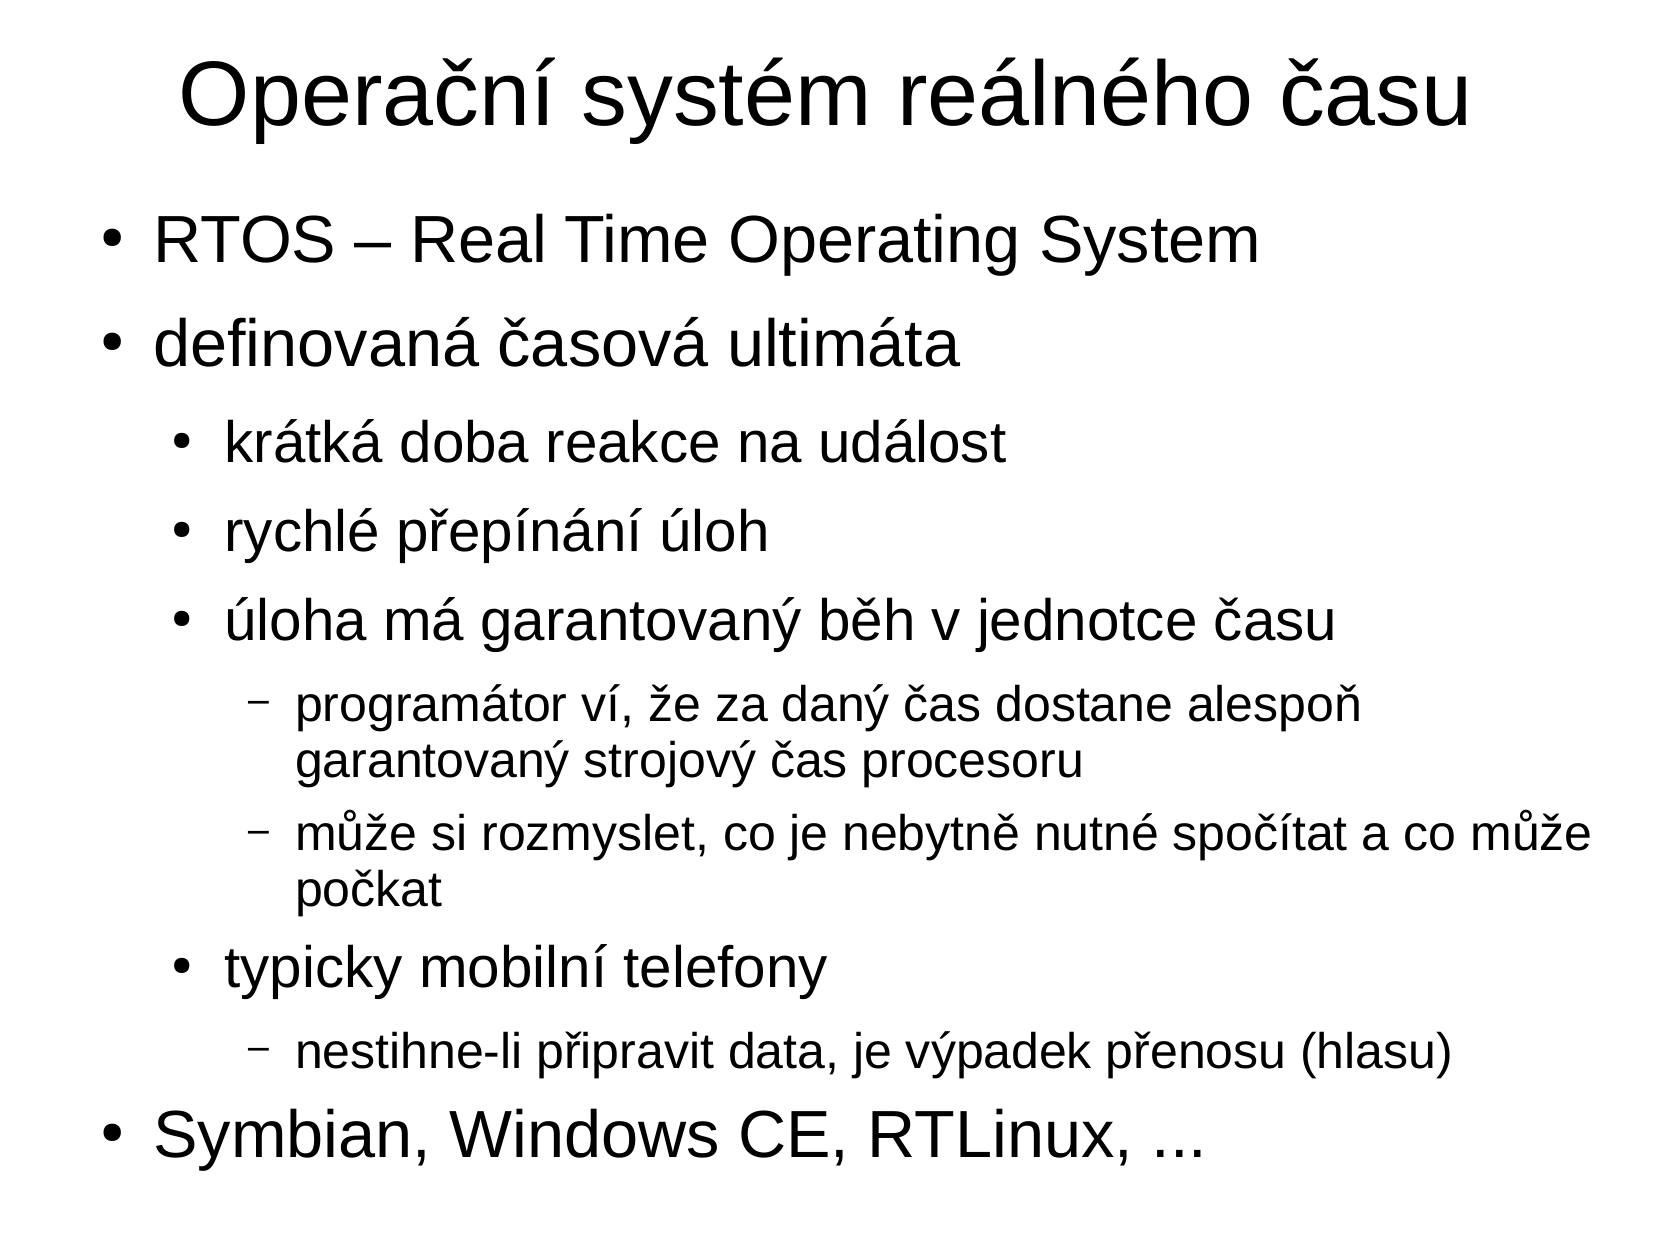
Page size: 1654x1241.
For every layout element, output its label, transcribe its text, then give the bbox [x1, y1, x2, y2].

title Operační systém reálného času [82, 0, 1571, 191]
list RTOS – Real Time Operating System definovaná časová ultimáta krátká doba reakce na událost rychlé přepínání úloh úloha má garantovaný běh v jednotce času programátor ví, že za daný čas dostane alespoň garantovaný strojový čas procesoru může si rozmyslet, co je nebytně nutné spočítat a co může počkat typicky mobilní telefony nestihne-li připravit data, je výpadek přenosu (hlasu) Symbian, Windows CE, RTLinux, ... [82, 201, 1625, 1172]
